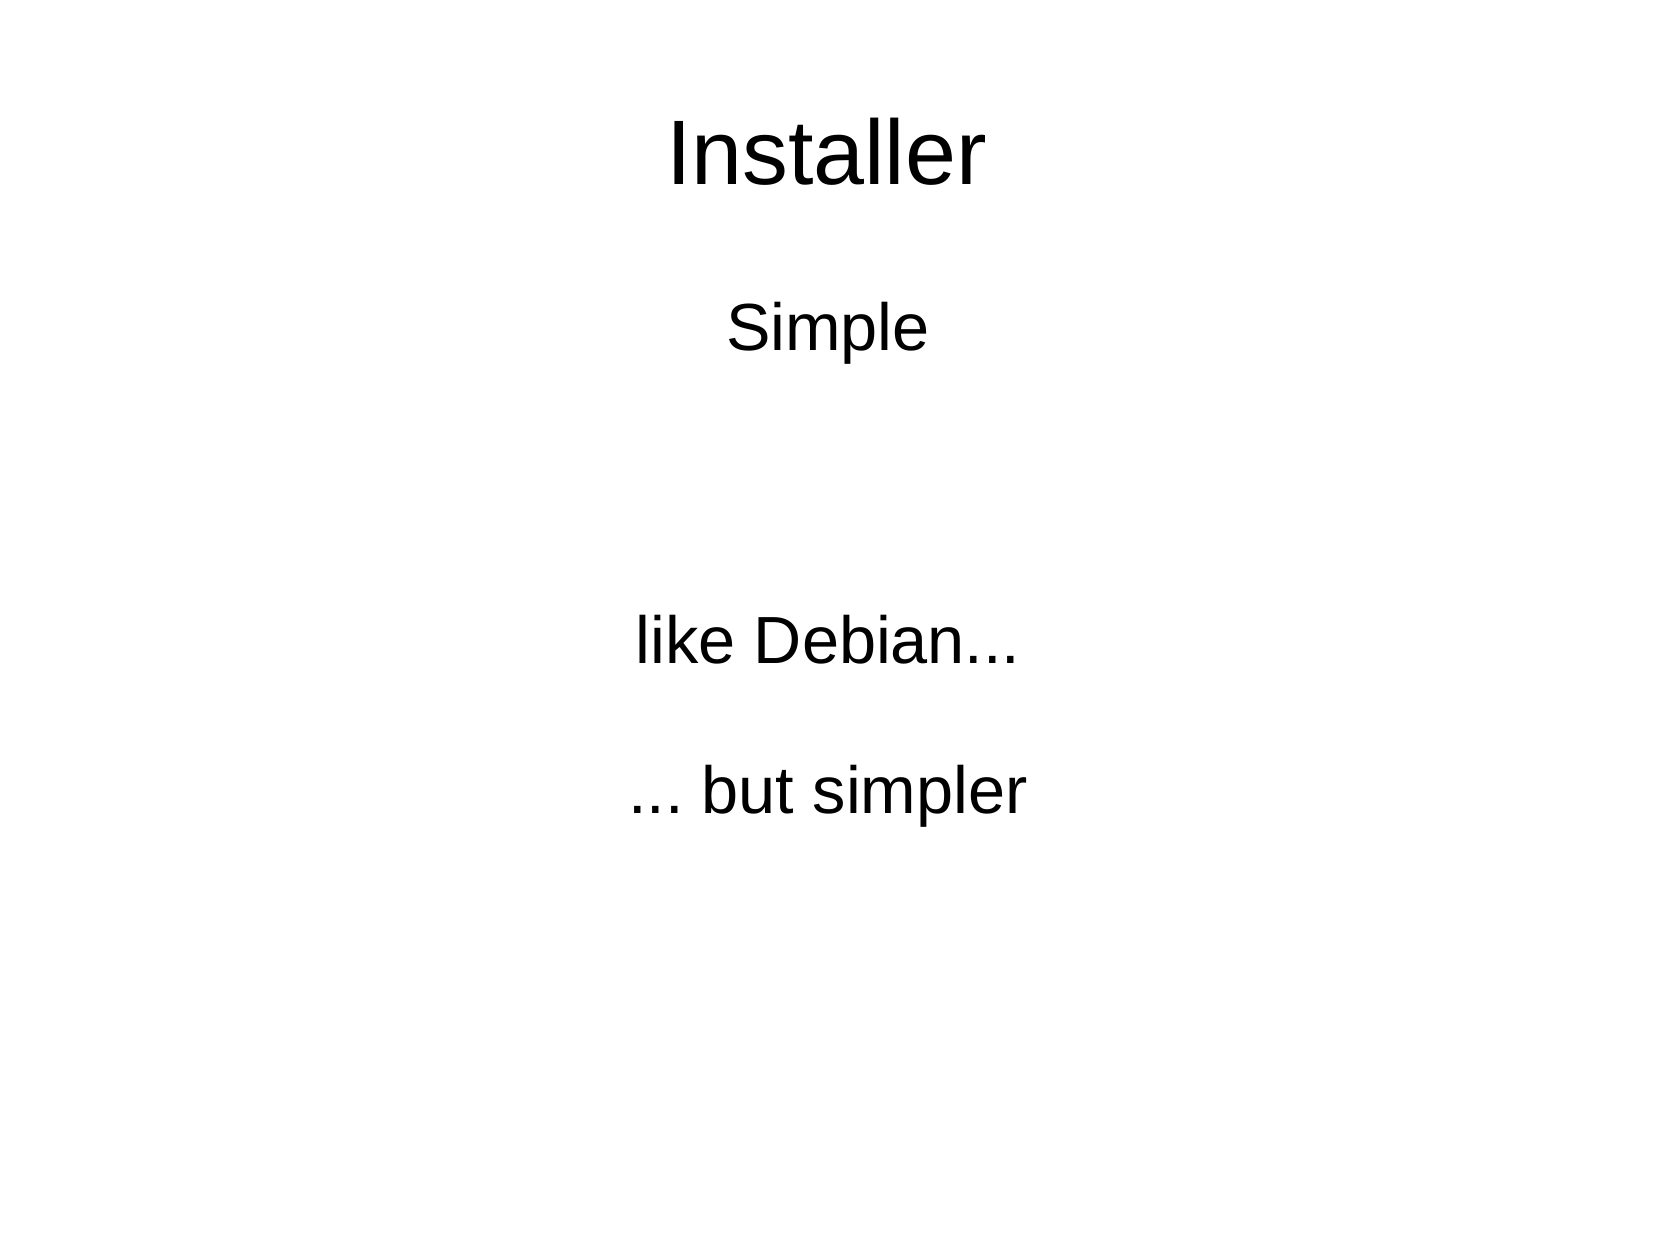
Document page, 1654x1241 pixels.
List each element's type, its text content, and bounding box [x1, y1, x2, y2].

title Installer [82, 49, 1571, 257]
list Simple like Debian... ... but simpler [118, 290, 1538, 1010]
